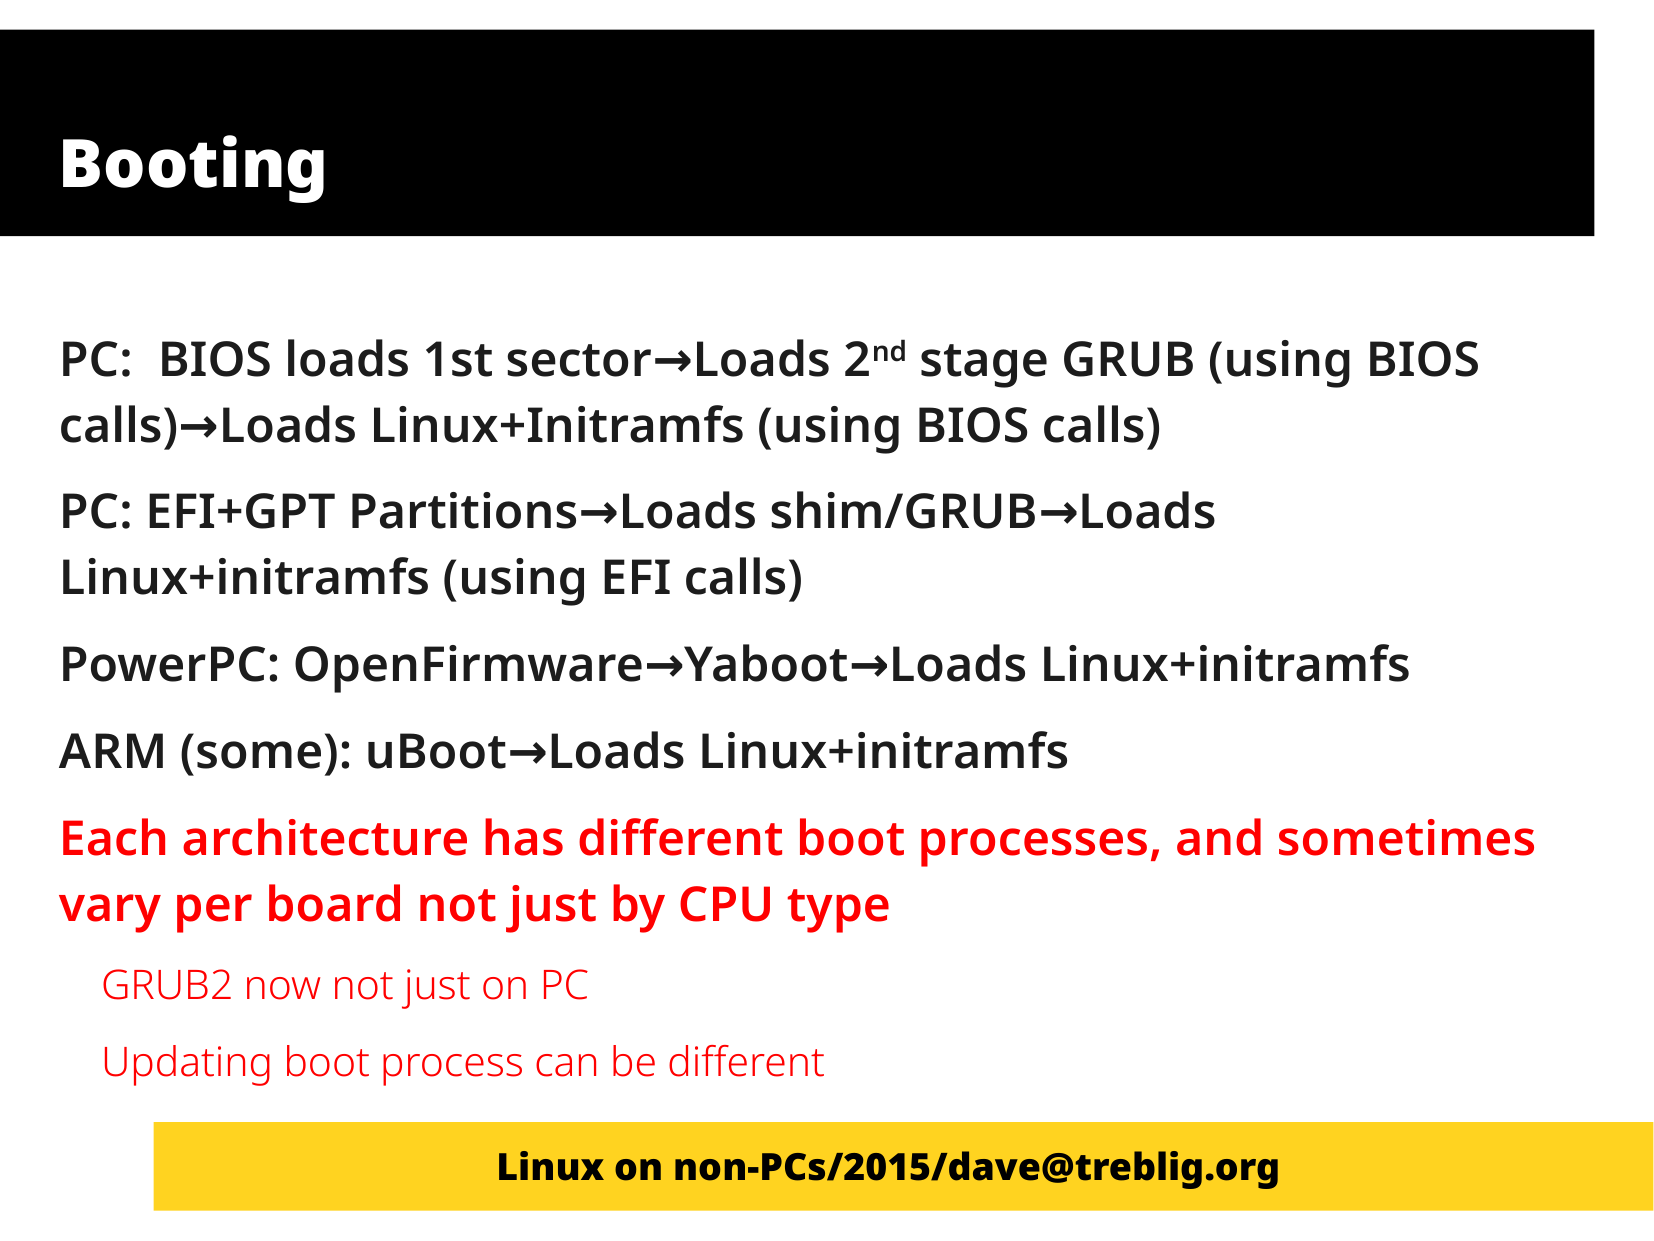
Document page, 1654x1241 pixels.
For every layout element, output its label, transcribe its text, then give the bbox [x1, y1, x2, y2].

list PC: BIOS loads 1st sector→Loads 2nd stage GRUB (using BIOS calls)→Loads Linux+Initramfs (using BIOS calls) PC: EFI+GPT Partitions→Loads shim/GRUB→Loads Linux+initramfs (using EFI calls) PowerPC: OpenFirmware→Yaboot→Loads Linux+initramfs ARM (some): uBoot→Loads Linux+initramfs Each architecture has different boot processes, and sometimes vary per board not just by CPU type GRUB2 now not just on PC Updating boot process can be different [59, 324, 1565, 1093]
title Booting [59, 59, 1595, 207]
